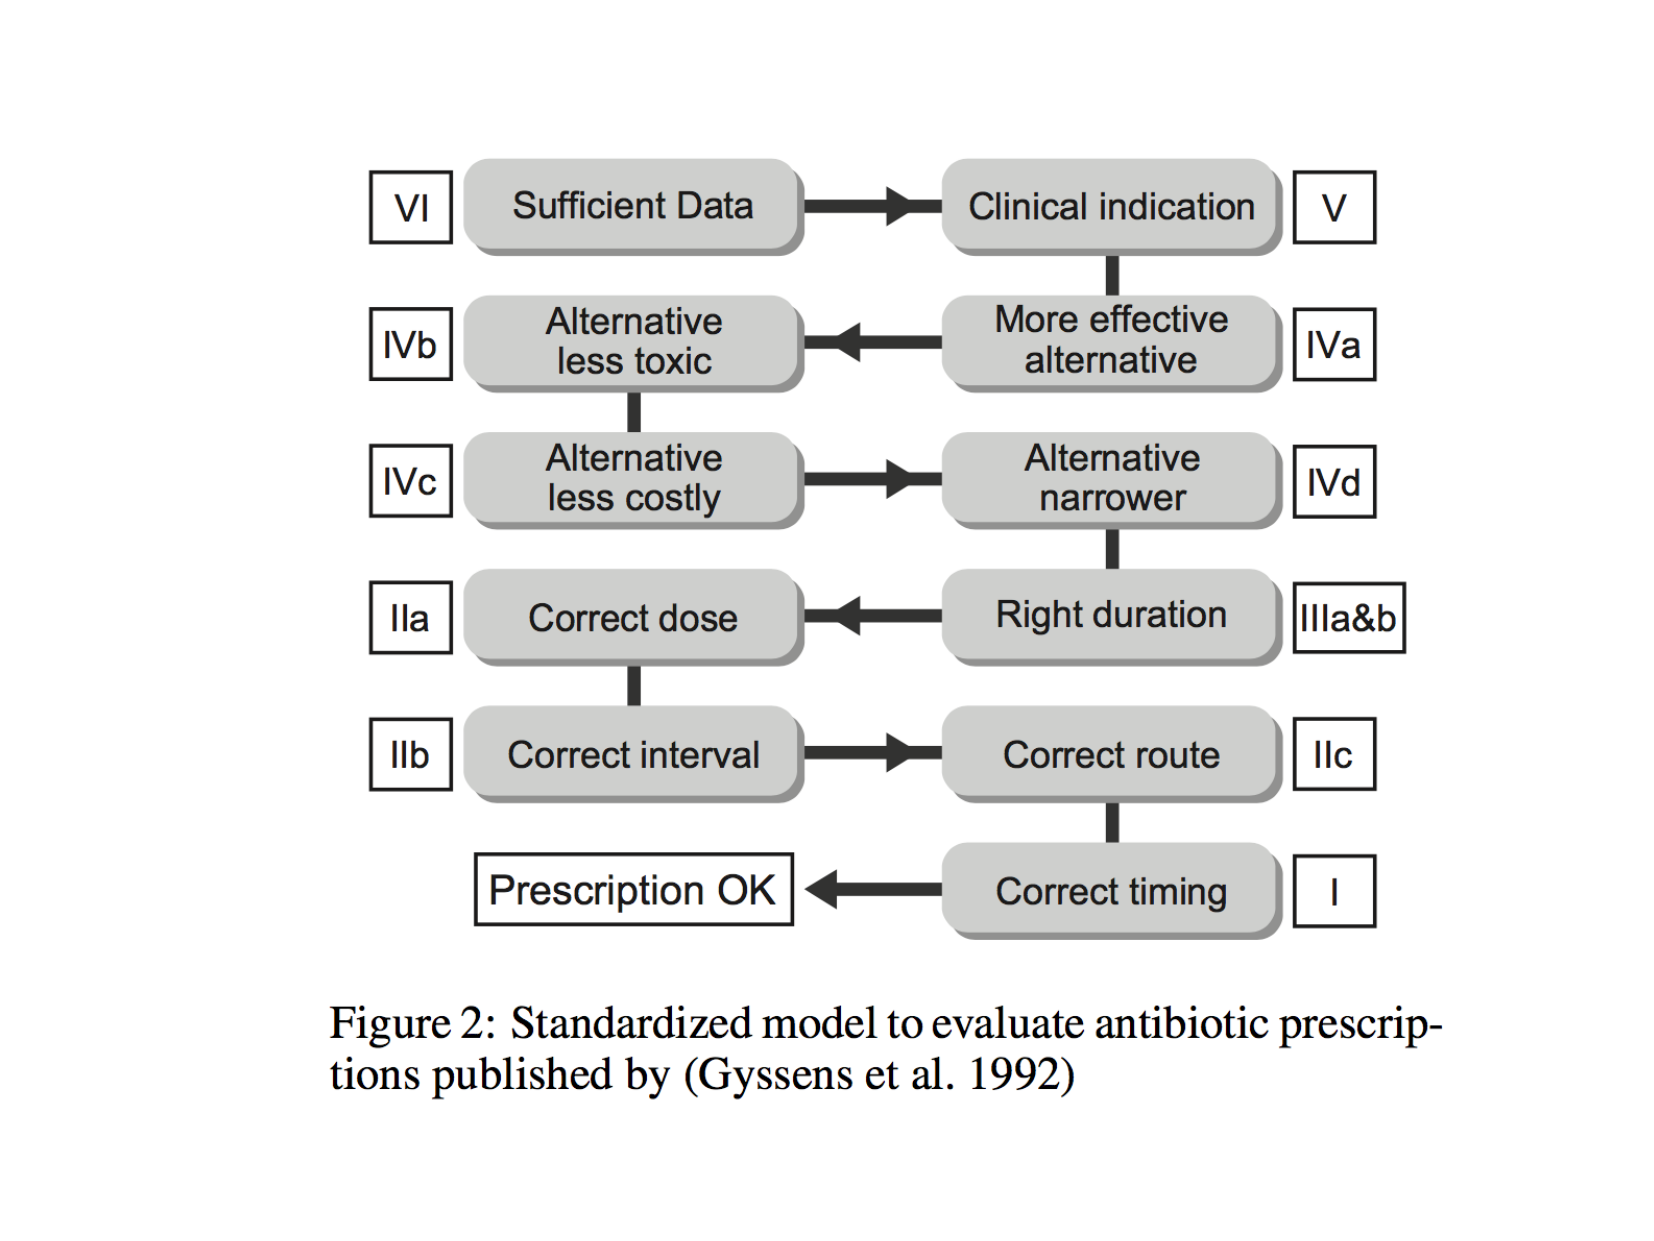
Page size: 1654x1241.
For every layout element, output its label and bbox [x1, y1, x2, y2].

picture [310, 111, 1468, 1137]
